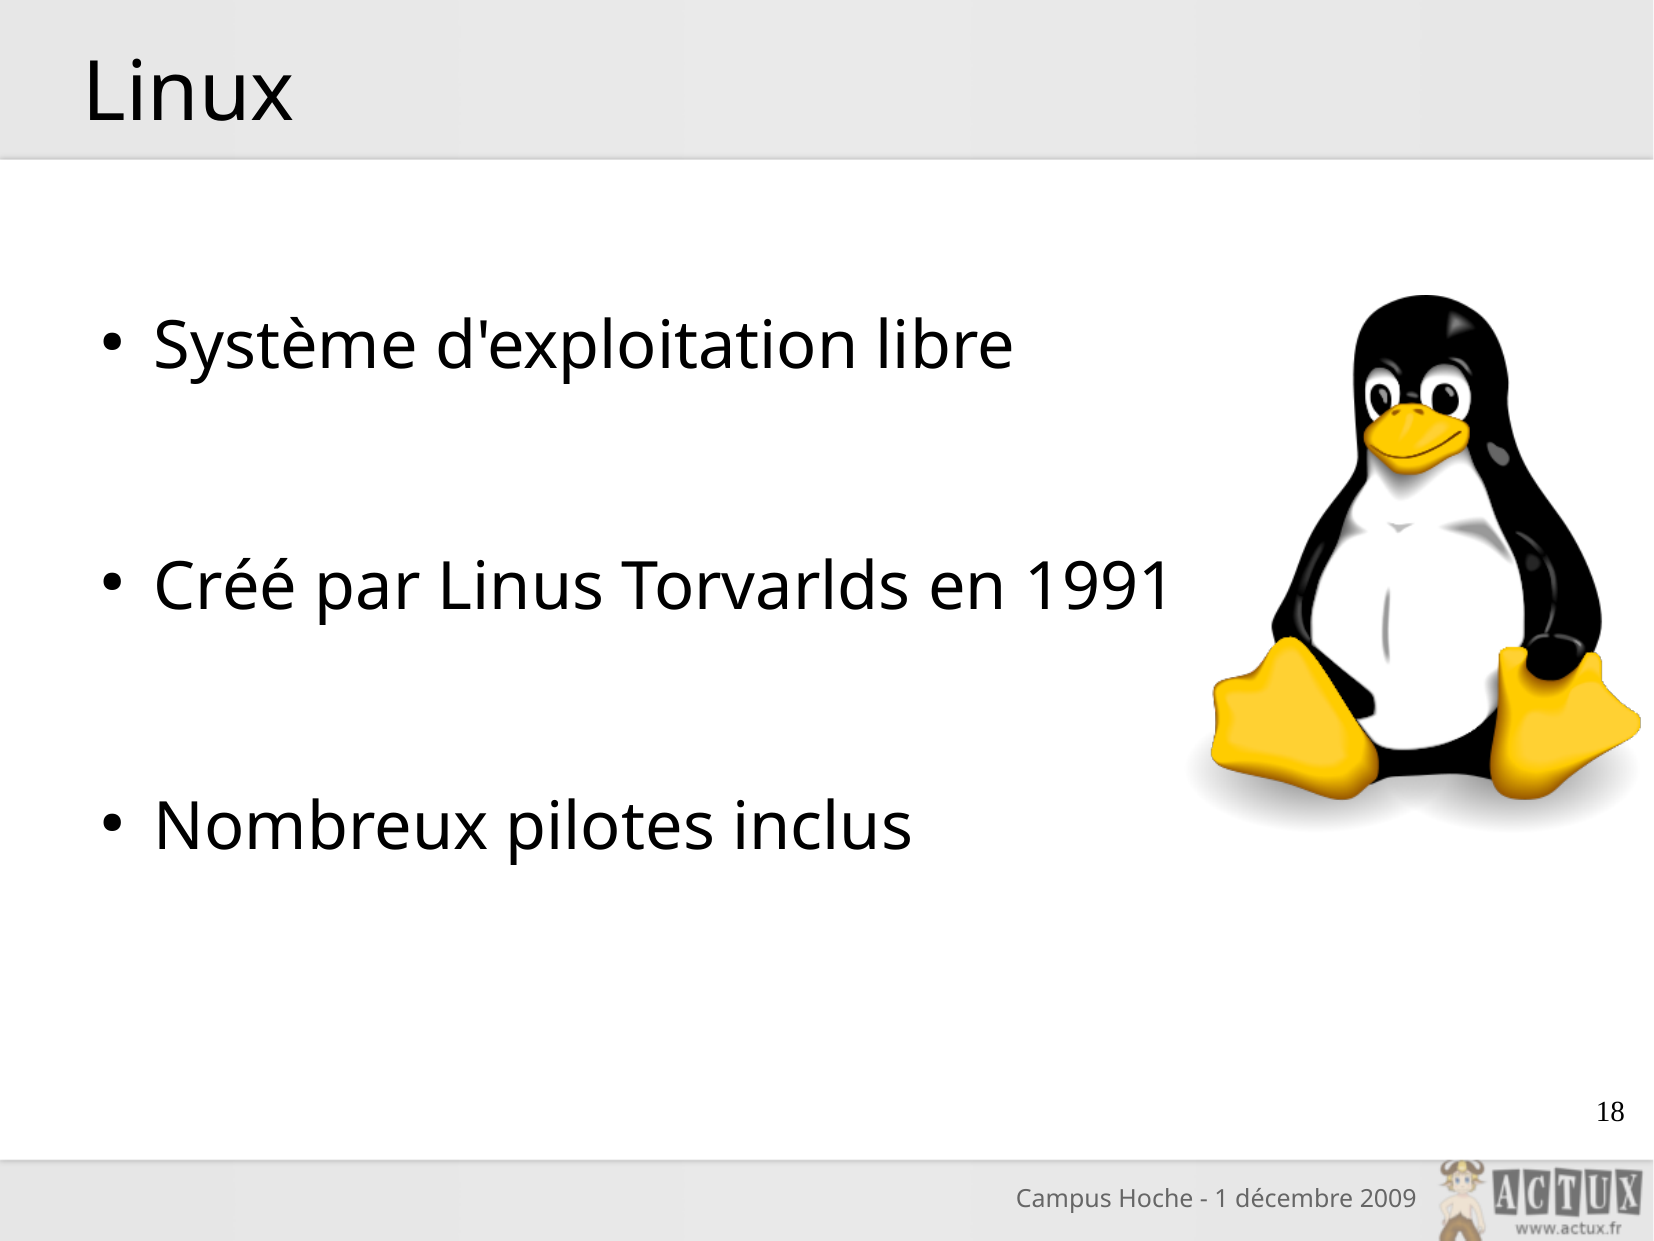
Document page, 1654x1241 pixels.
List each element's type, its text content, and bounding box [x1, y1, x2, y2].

picture [0, 0, 1654, 1241]
title Linux [82, 29, 1571, 148]
list Système d'exploitation libre Créé par Linus Torvarlds en 1991 Nombreux pilotes inclus [82, 177, 1571, 1109]
